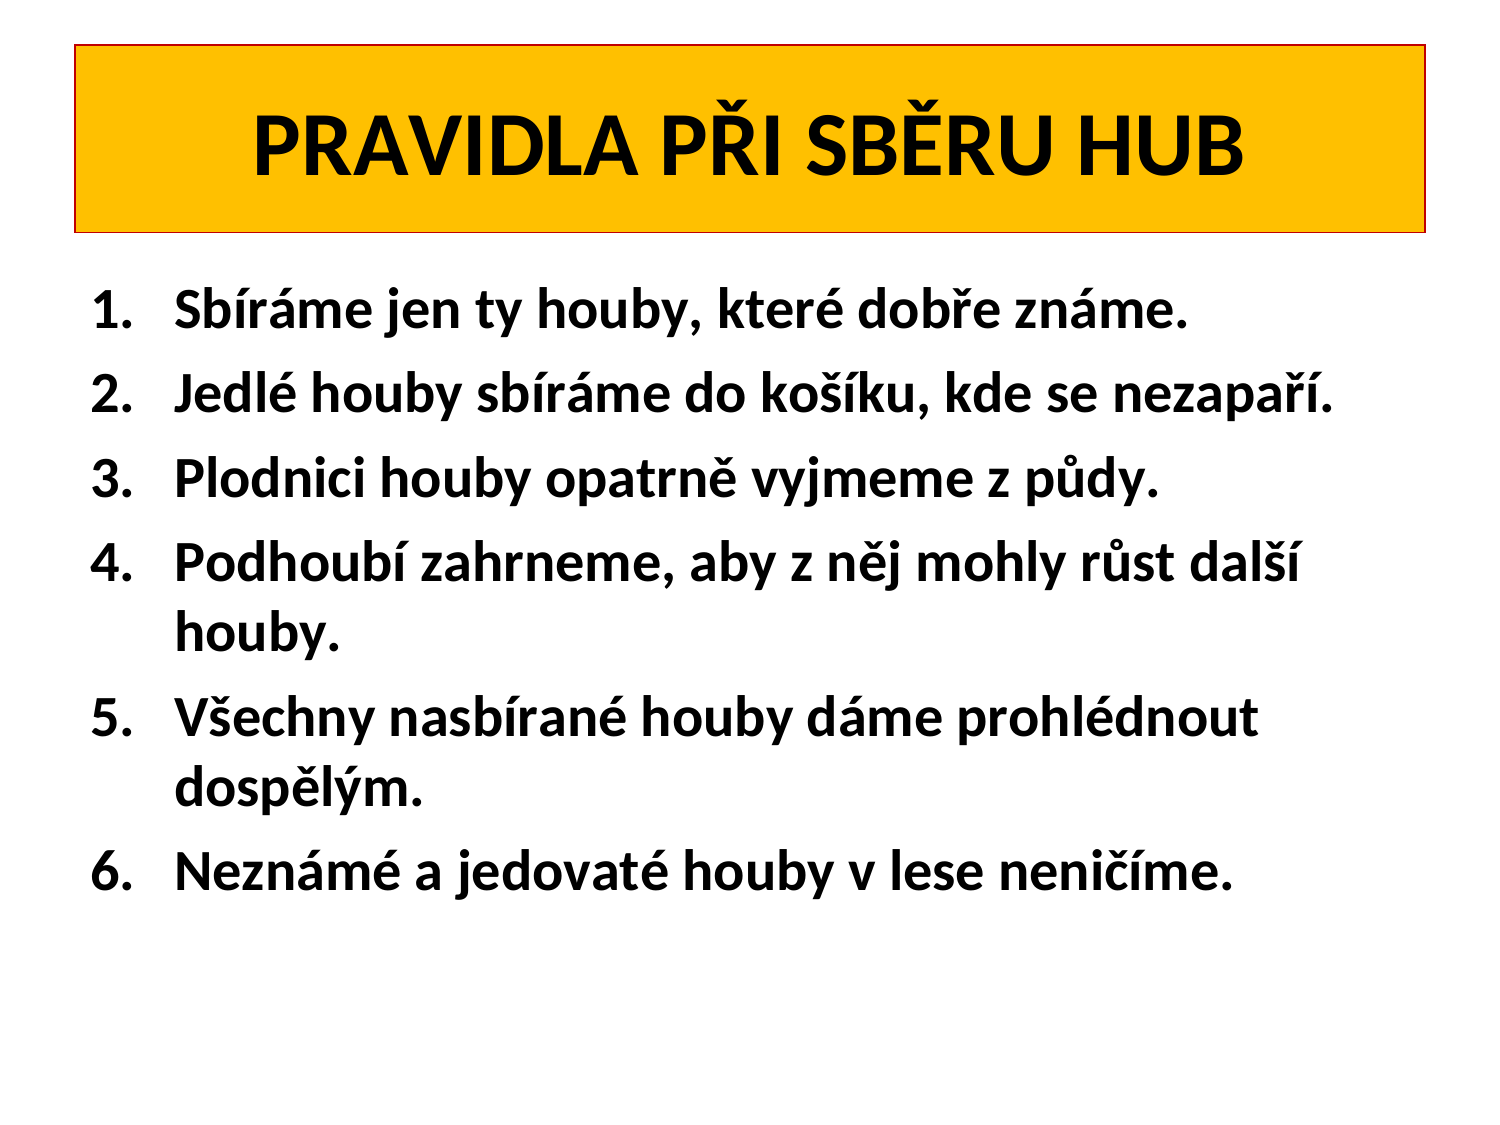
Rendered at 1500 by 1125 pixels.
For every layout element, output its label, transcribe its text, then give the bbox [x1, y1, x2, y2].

title PRAVIDLA PŘI SBĚRU HUB [75, 45, 1426, 233]
list Sbíráme jen ty houby, které dobře známe. Jedlé houby sbíráme do košíku, kde se nezapaří. Plodnici houby opatrně vyjmeme z půdy. Podhoubí zahrneme, aby z něj mohly růst další houby. Všechny nasbírané houby dáme prohlédnout dospělým. Neznámé a jedovaté houby v lese neničíme. [75, 262, 1426, 1005]
